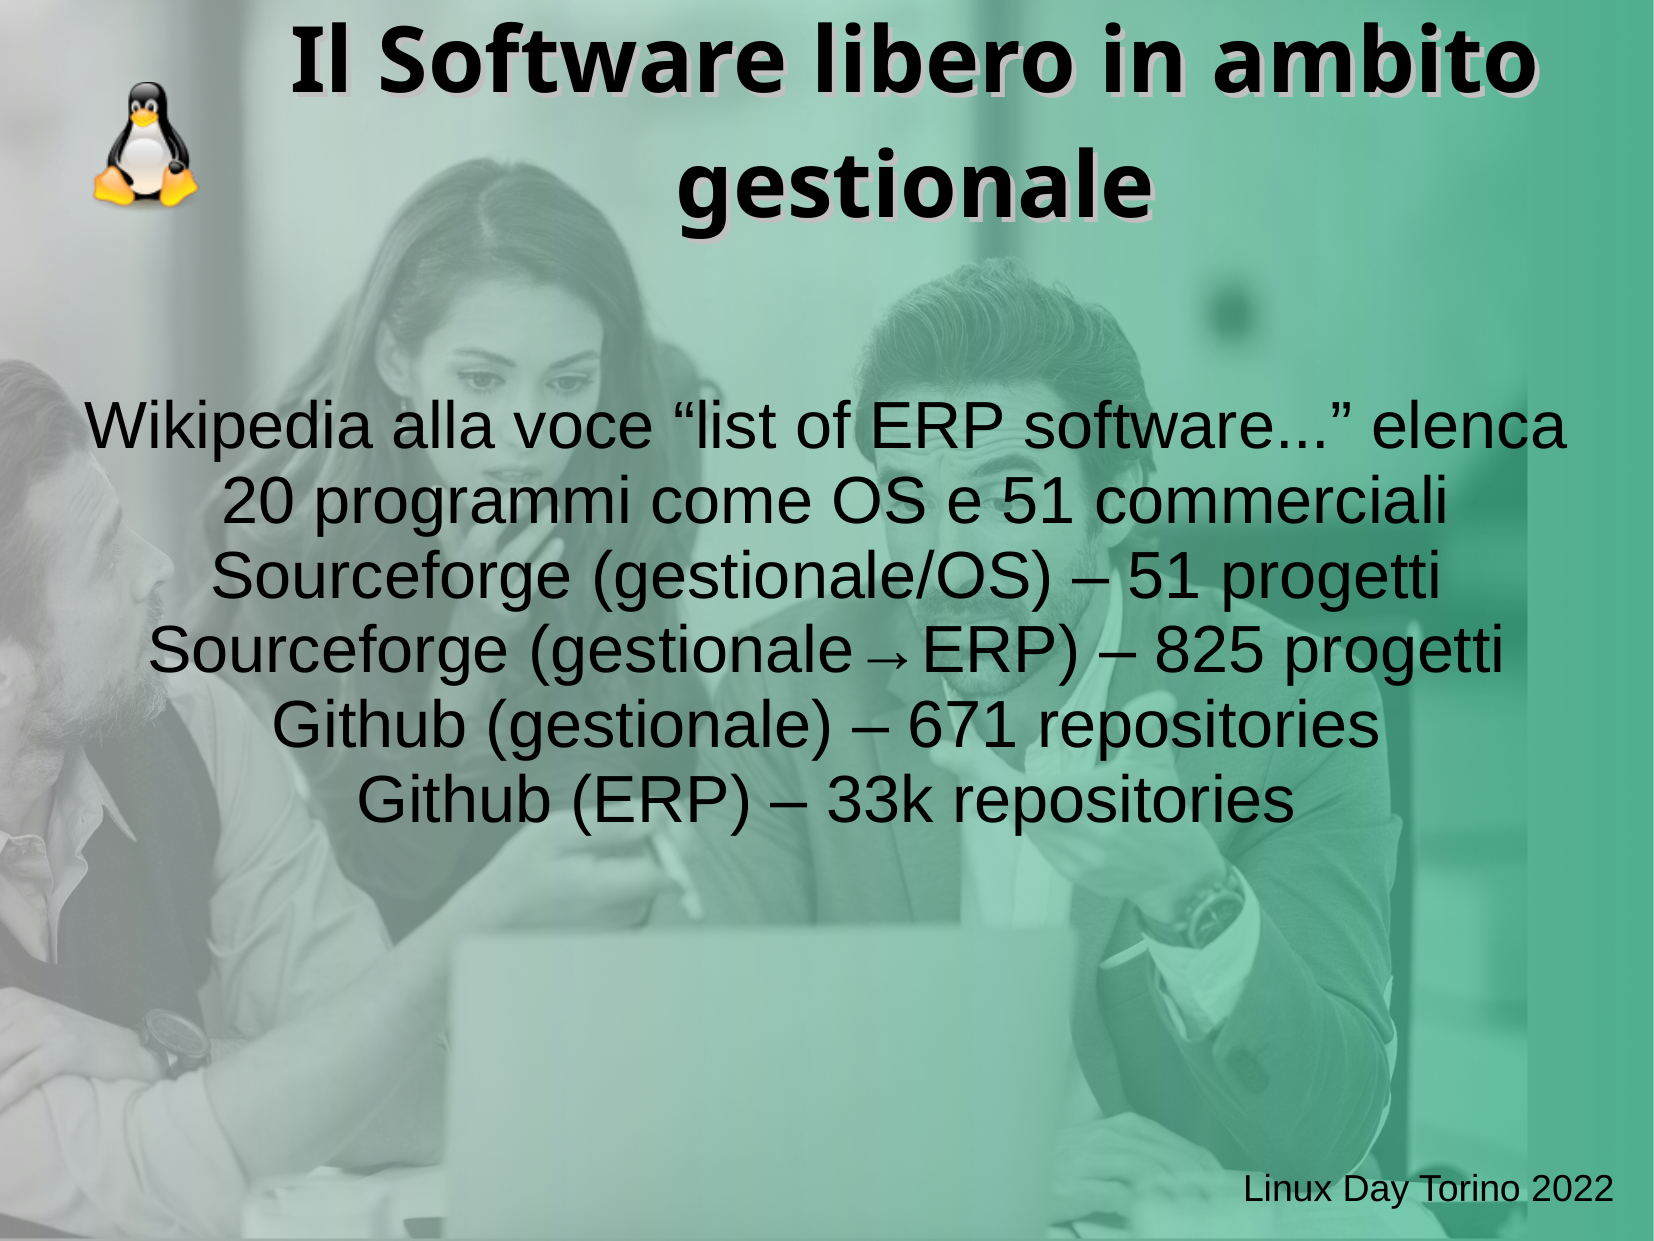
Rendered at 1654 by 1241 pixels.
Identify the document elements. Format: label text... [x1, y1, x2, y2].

title Il Software libero in ambito gestionale [259, 17, 1571, 222]
subtitle Wikipedia alla voce “list of ERP software...” elenca 20 programmi come OS e 51 commerciali Sourceforge (gestionale/OS) – 51 progetti Sourceforge (gestionale→ERP) – 825 progetti Github (gestionale) – 671 repositories Github (ERP) – 33k repositories [82, 290, 1571, 1010]
picture [0, 0, 1654, 1241]
text_box Linux Day Torino 2022 [1228, 1159, 1630, 1217]
